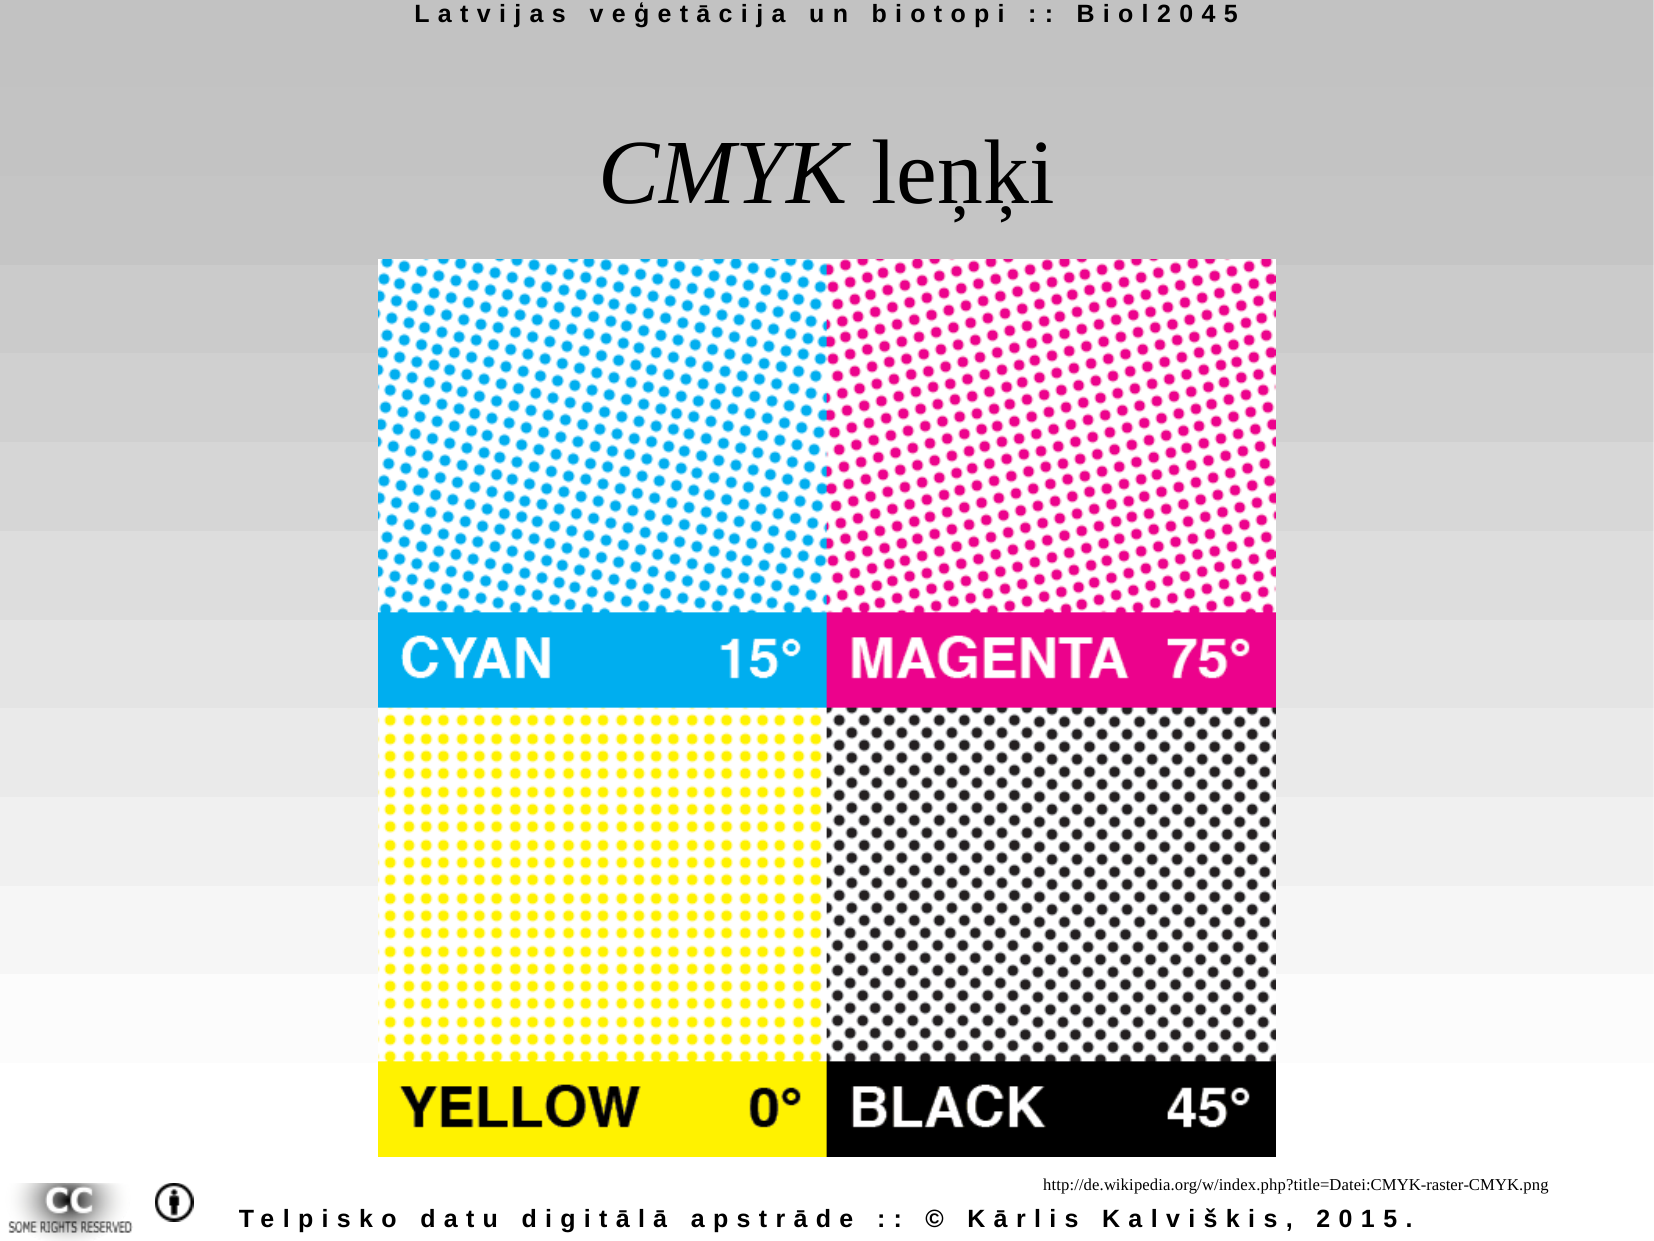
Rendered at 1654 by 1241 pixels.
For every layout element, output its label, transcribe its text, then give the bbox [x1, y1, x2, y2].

text_box http://de.wikipedia.org/w/index.php?title=Datei:CMYK-raster-CMYK.png [1047, 1175, 1550, 1194]
picture [0, 0, 1654, 1241]
title CMYK leņķi [29, 49, 1625, 296]
